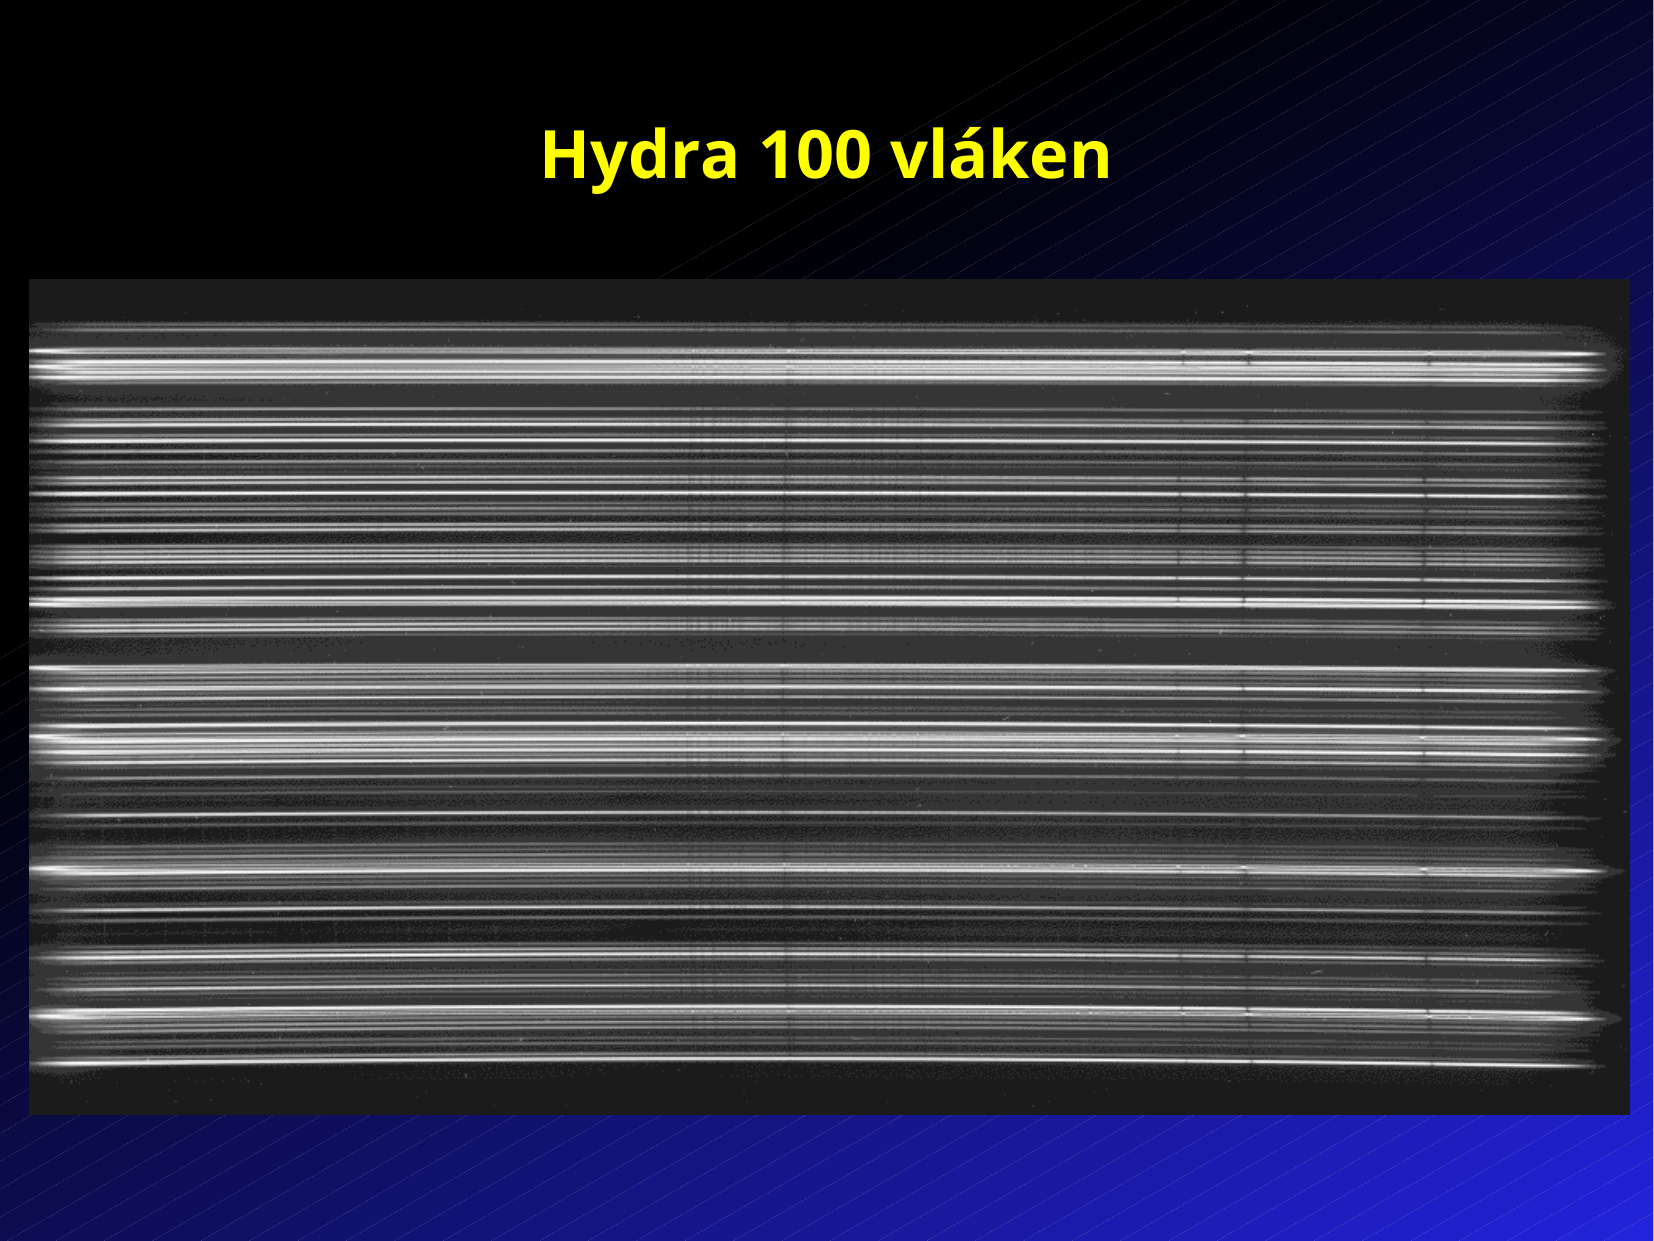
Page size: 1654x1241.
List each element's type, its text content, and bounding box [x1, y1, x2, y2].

title Hydra 100 vláken [82, 49, 1571, 257]
picture [29, 279, 1630, 1115]
